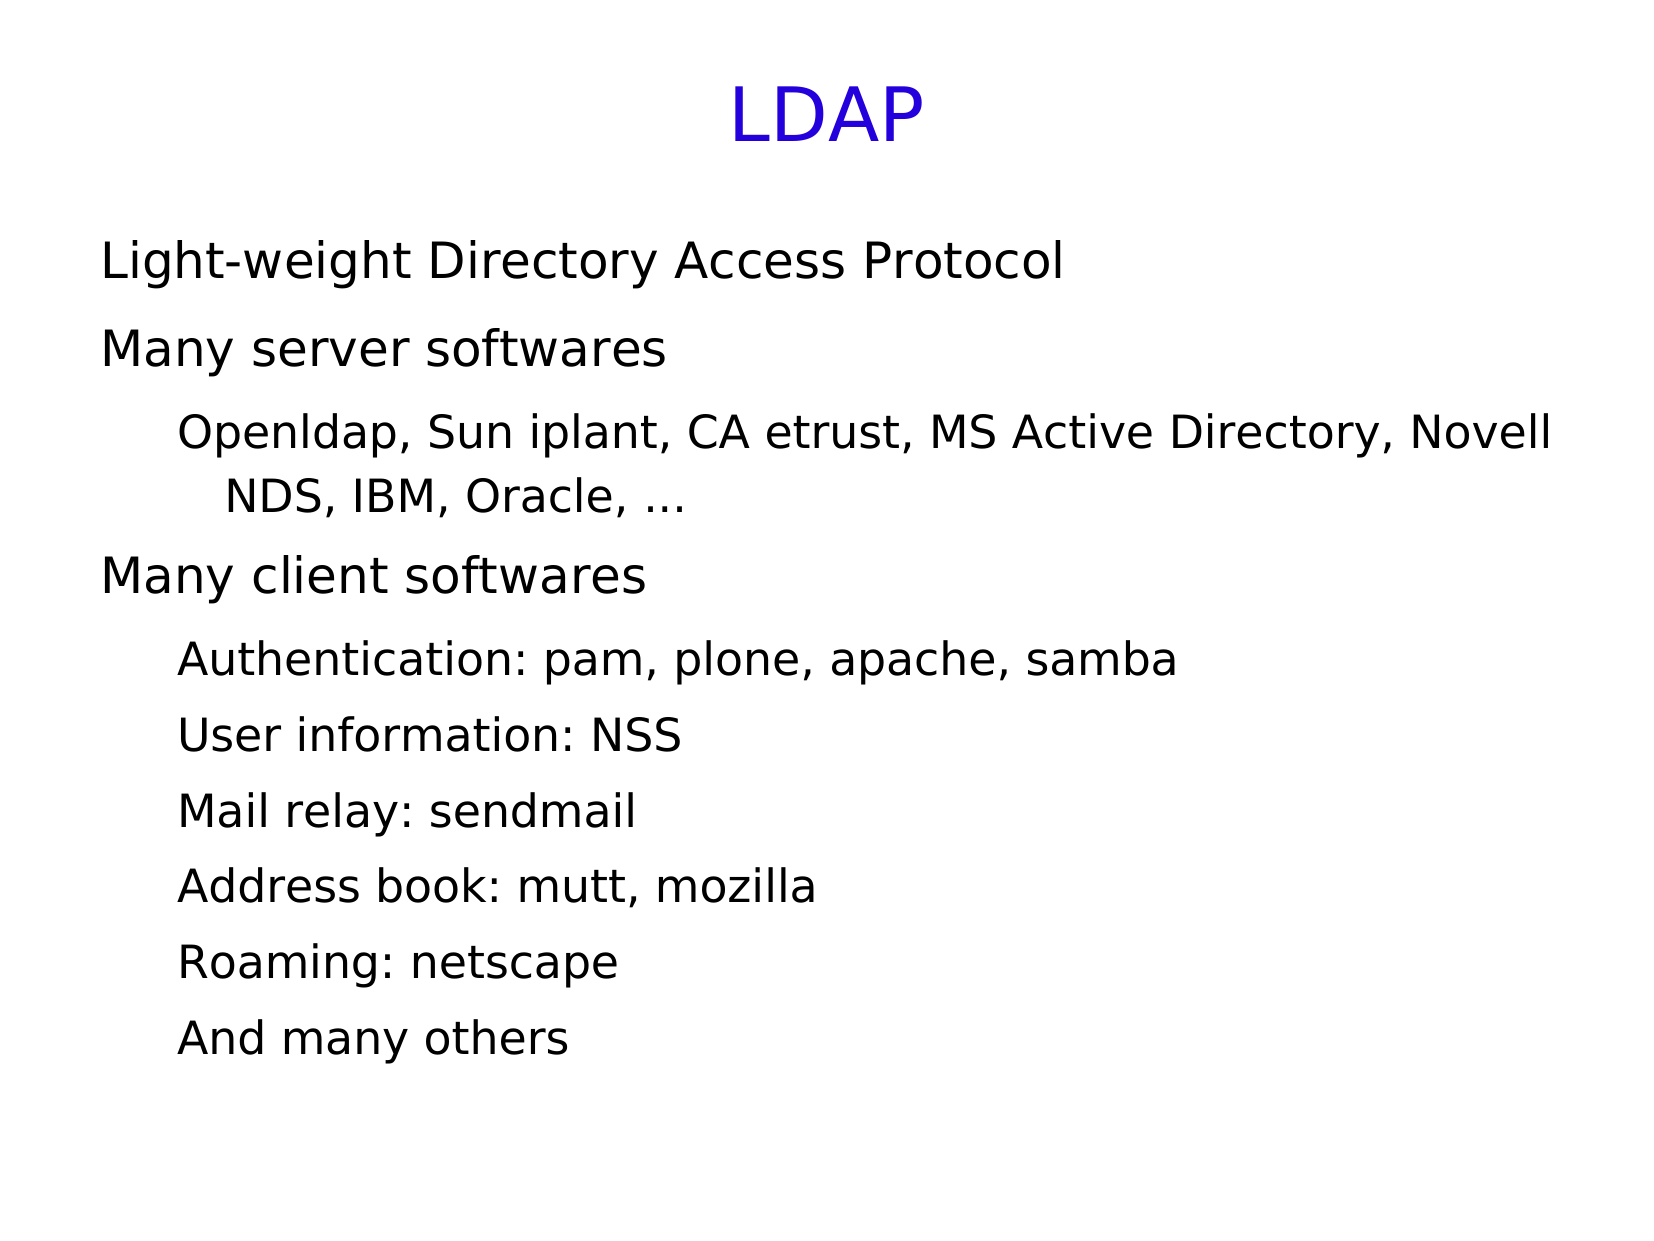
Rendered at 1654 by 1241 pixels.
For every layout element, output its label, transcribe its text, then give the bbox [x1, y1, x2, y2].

list Light-weight Directory Access Protocol Many server softwares Openldap, Sun iplant, CA etrust, MS Active Directory, Novell NDS, IBM, Oracle, ... Many client softwares Authentication: pam, plone, apache, samba User information: NSS Mail relay: sendmail Address book: mutt, mozilla Roaming: netscape And many others [82, 220, 1571, 1109]
title LDAP [82, 49, 1571, 182]
